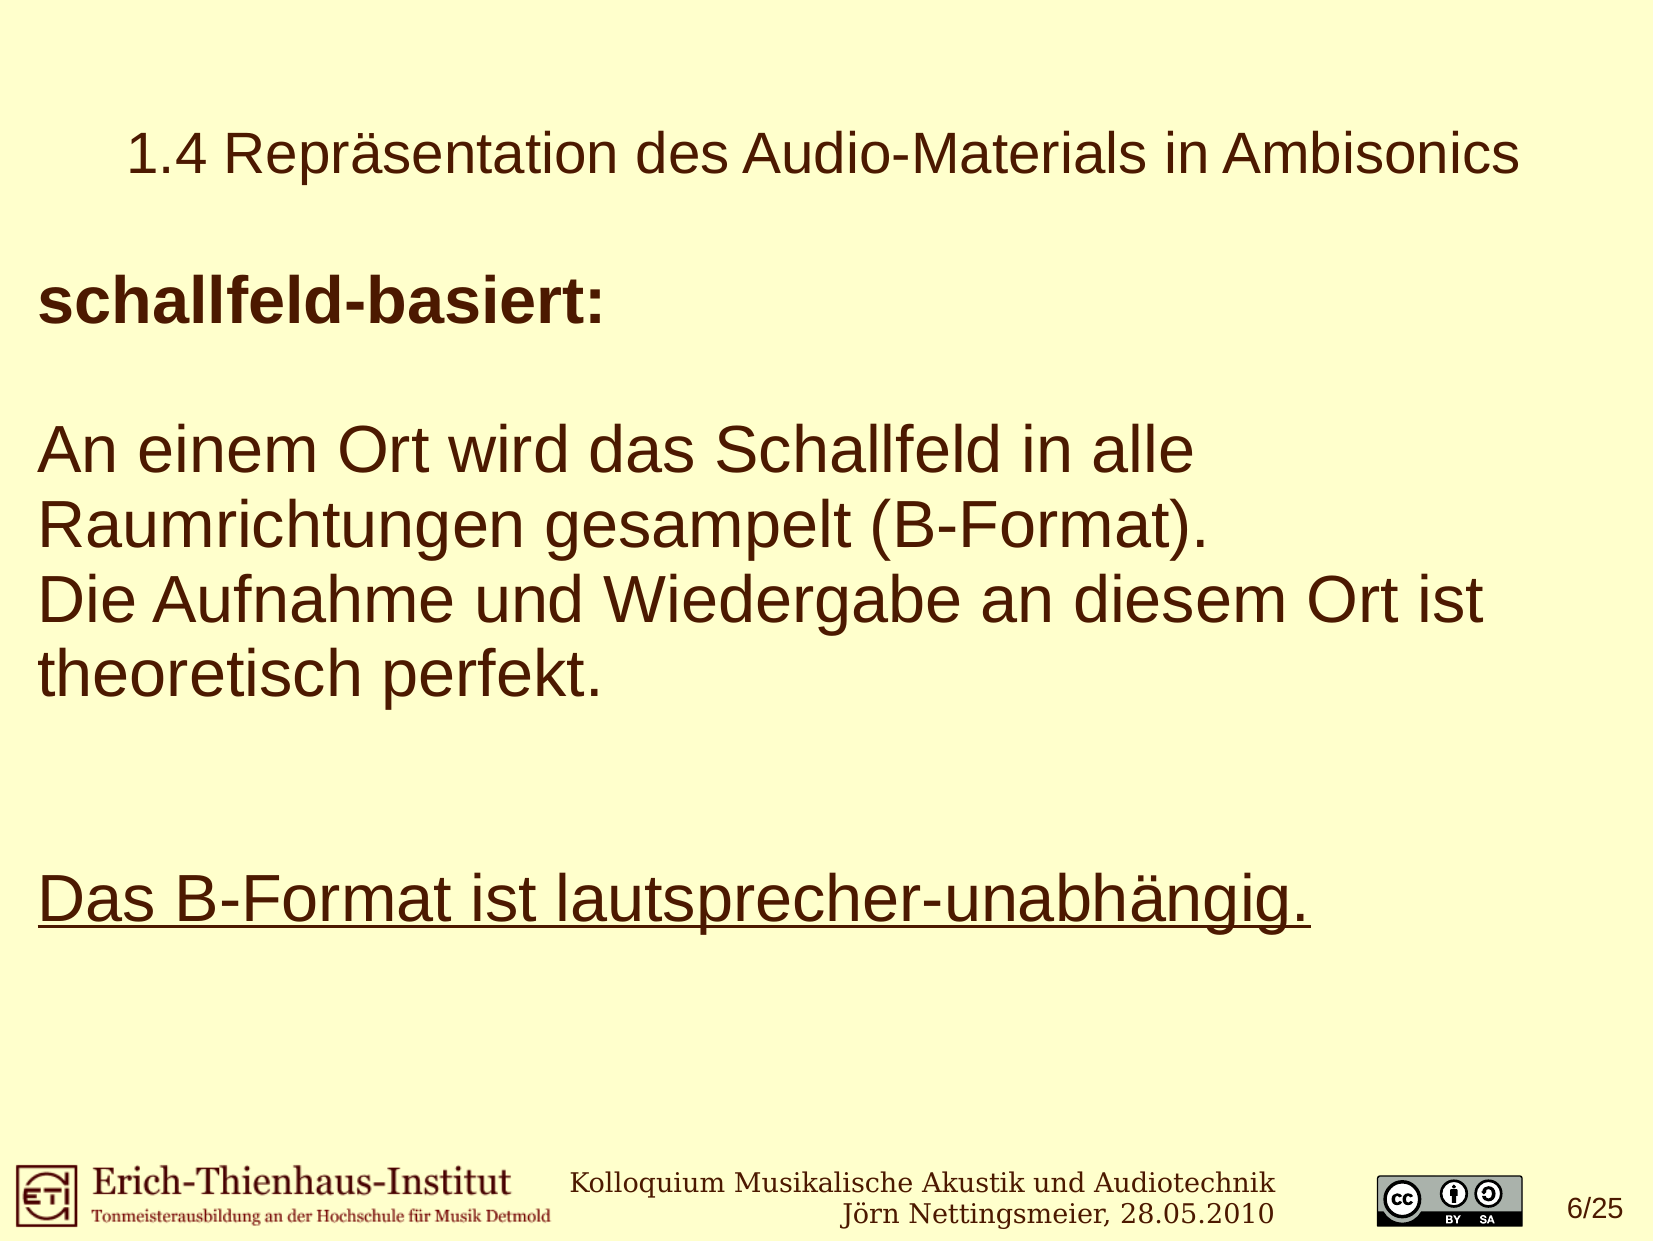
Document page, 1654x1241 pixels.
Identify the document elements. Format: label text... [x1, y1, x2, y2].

title 1.4 Repräsentation des Audio-Materials in Ambisonics [37, 49, 1612, 257]
subtitle schallfeld-basiert: An einem Ort wird das Schallfeld in alle Raumrichtungen gesampelt (B-Format). Die Aufnahme und Wiedergabe an diesem Ort ist theoretisch perfekt. Das B-Format ist lautsprecher-unabhängig. [37, 262, 1612, 1160]
